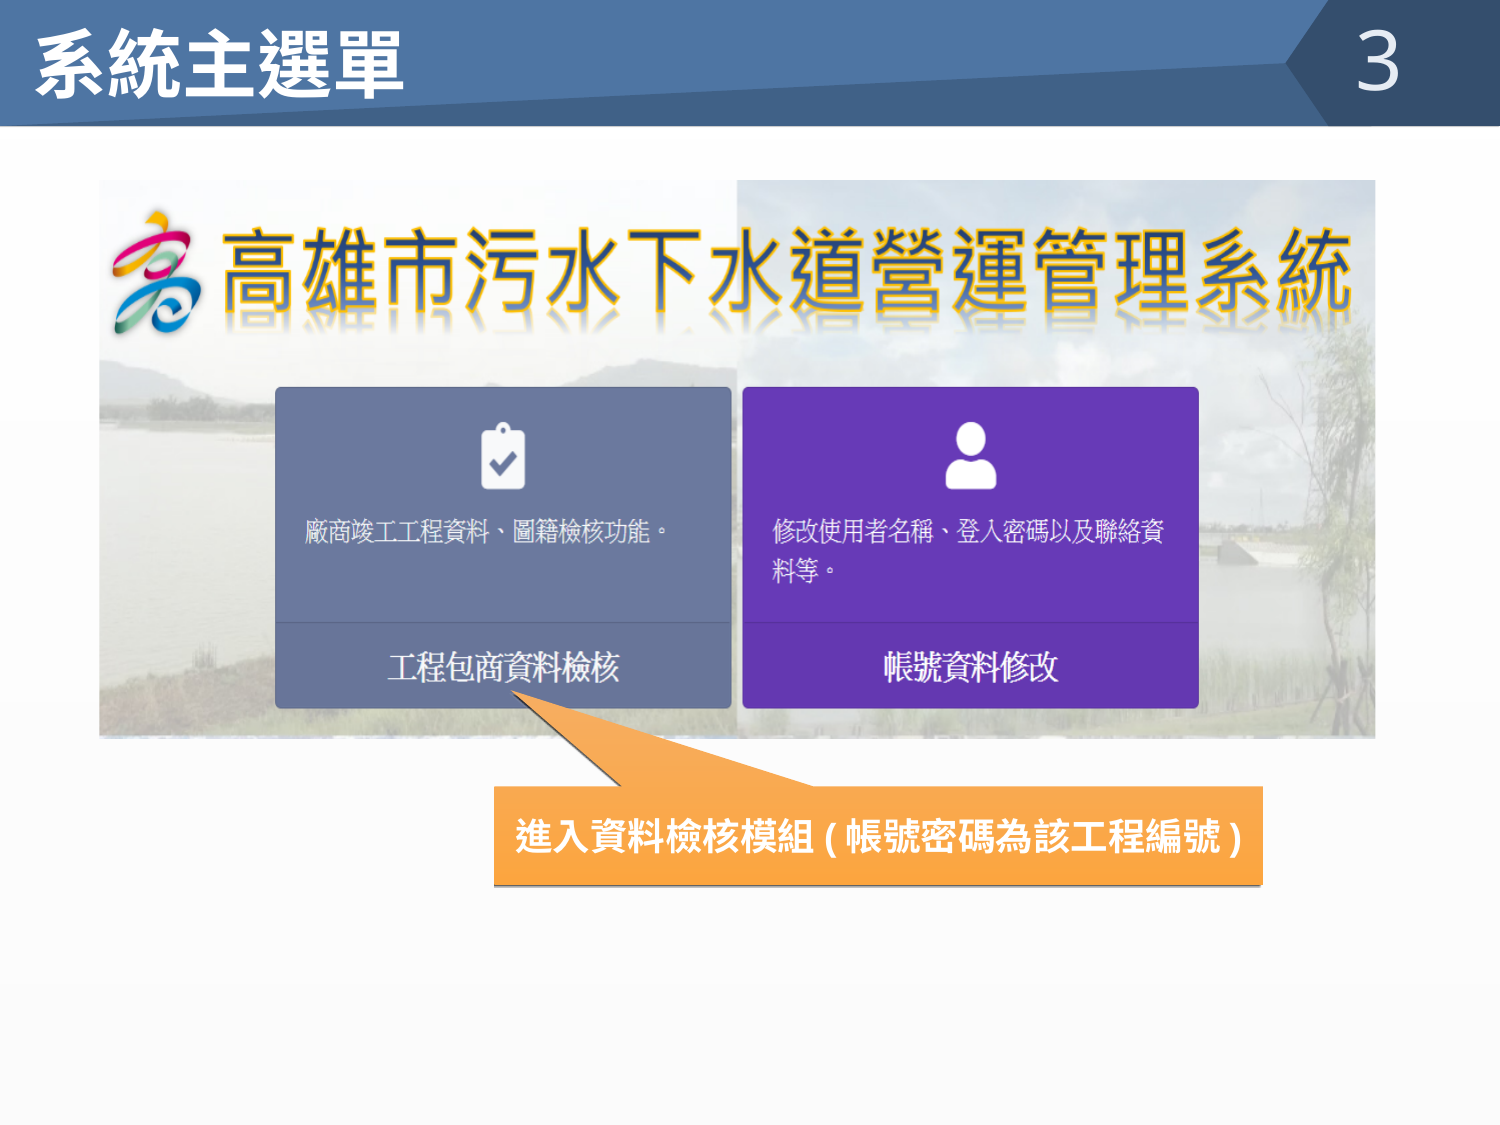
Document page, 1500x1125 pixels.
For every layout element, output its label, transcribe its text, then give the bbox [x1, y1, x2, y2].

picture [99, 180, 1376, 739]
text_box 3 [1340, 0, 1500, 116]
text_box 進入資料檢核模組(帳號密碼為該工程編號) [494, 690, 1263, 885]
text_box 系統主選單 [17, 9, 1278, 116]
